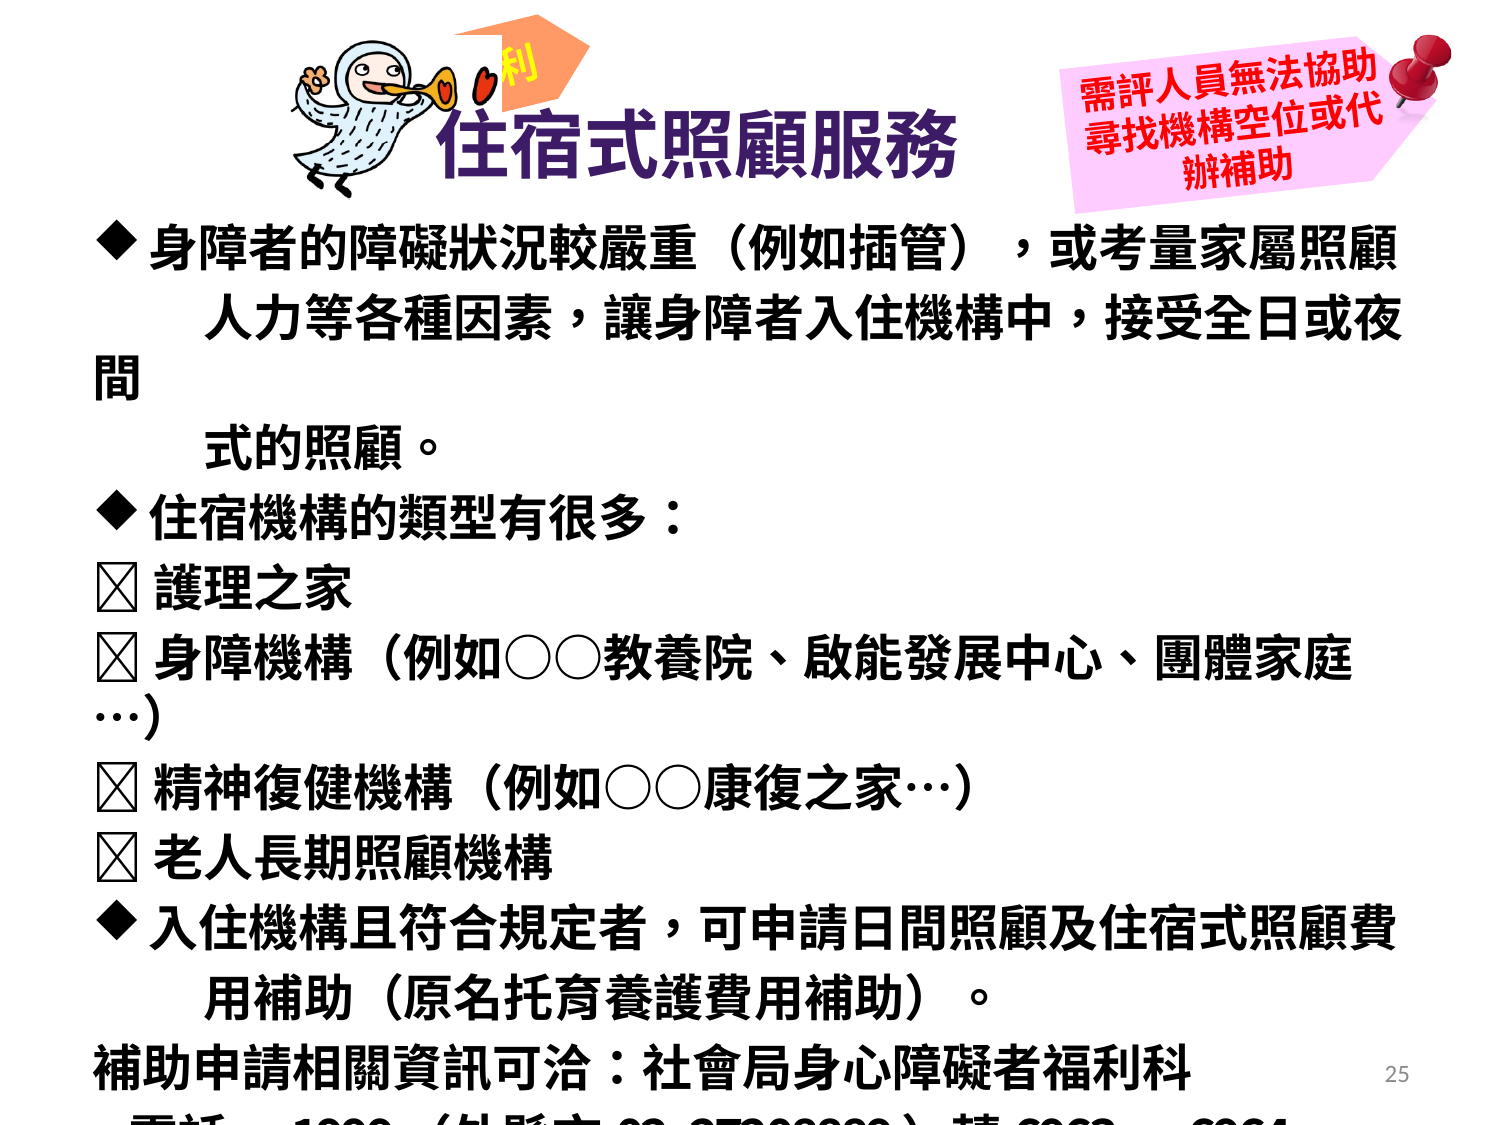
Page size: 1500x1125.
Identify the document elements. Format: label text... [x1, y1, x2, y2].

picture [1368, 28, 1472, 131]
text_box 需評人員無法協助尋找機構空位或代辦補助 [1059, 36, 1413, 214]
text_box 第3類福利 [453, 14, 591, 65]
picture [289, 35, 502, 200]
slide_number <編號> [1074, 1042, 1425, 1103]
title 住宿式照顧服務 [419, 65, 1069, 209]
list 身障者的障礙狀況較嚴重（例如插管），或考量家屬照顧 人力等各種因素，讓身障者入住機構中，接受全日或夜間 式的照顧。 住宿機構的類型有很多： 護理之家 身障機構（例如○○教養院、啟能發展中心、團體家庭…） 精神復健機構（例如○○康復之家…） 老人長期照顧機構 入住機構且符合規定者，可申請日間照顧及住宿式照顧費 用補助（原名托育養護費用補助）。 補助申請相關資訊可洽：社會局身心障礙者福利科 電話: 1999（外縣市02-27208889）轉6963、6964 [77, 209, 1451, 1072]
